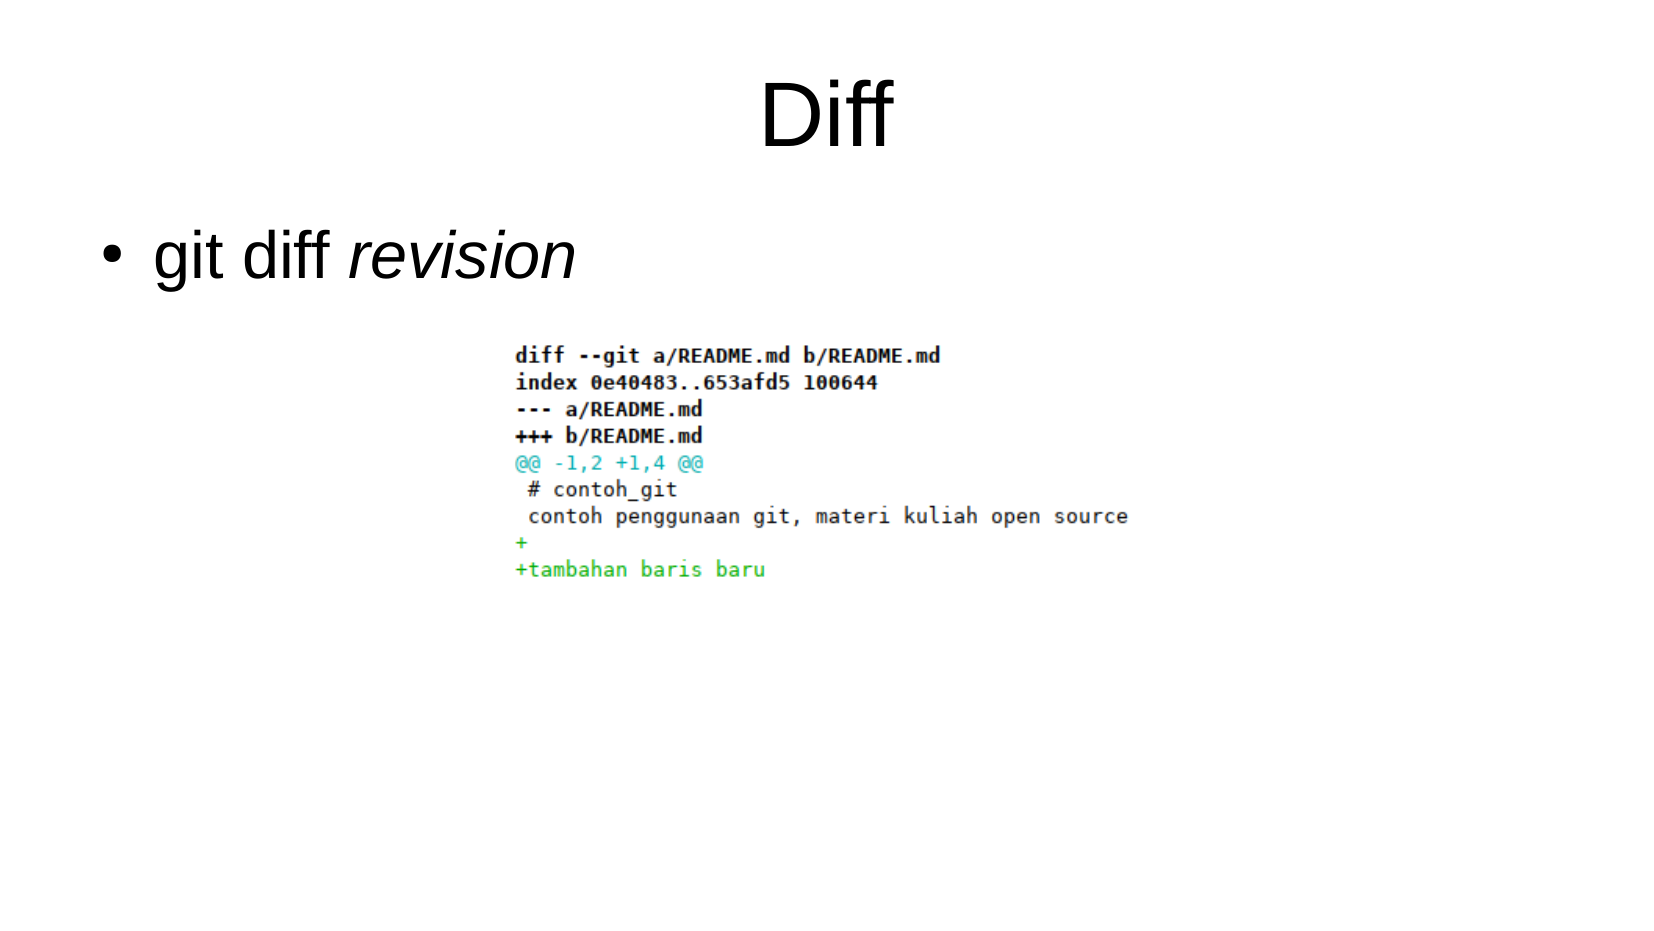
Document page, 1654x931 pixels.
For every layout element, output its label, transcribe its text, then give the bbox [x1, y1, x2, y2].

picture [514, 341, 1146, 591]
list git diff revision [82, 217, 1571, 758]
title Diff [82, 37, 1571, 193]
